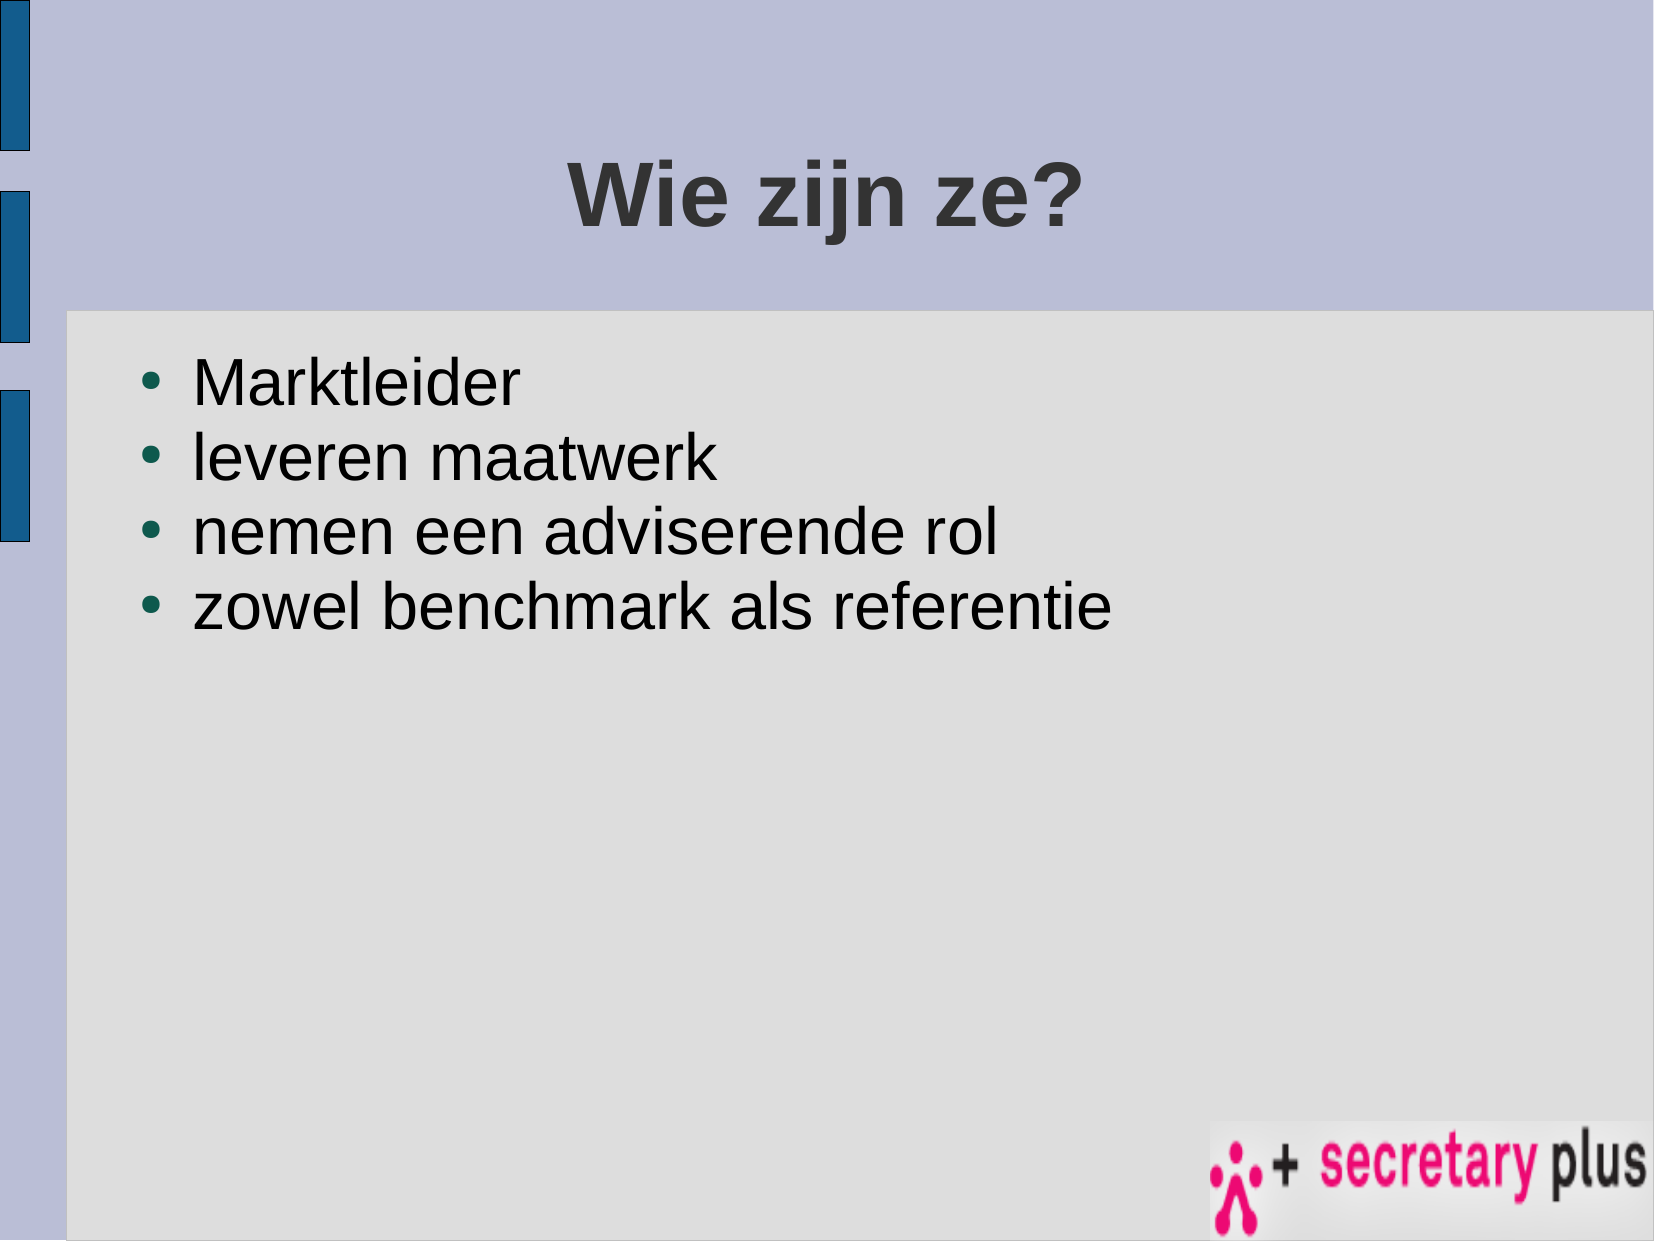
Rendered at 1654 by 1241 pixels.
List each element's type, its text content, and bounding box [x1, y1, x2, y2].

list Marktleider leveren maatwerk nemen een adviserende rol zowel benchmark als referentie [121, 344, 1534, 1112]
title Wie zijn ze? [121, 91, 1534, 299]
picture [1210, 1121, 1654, 1241]
